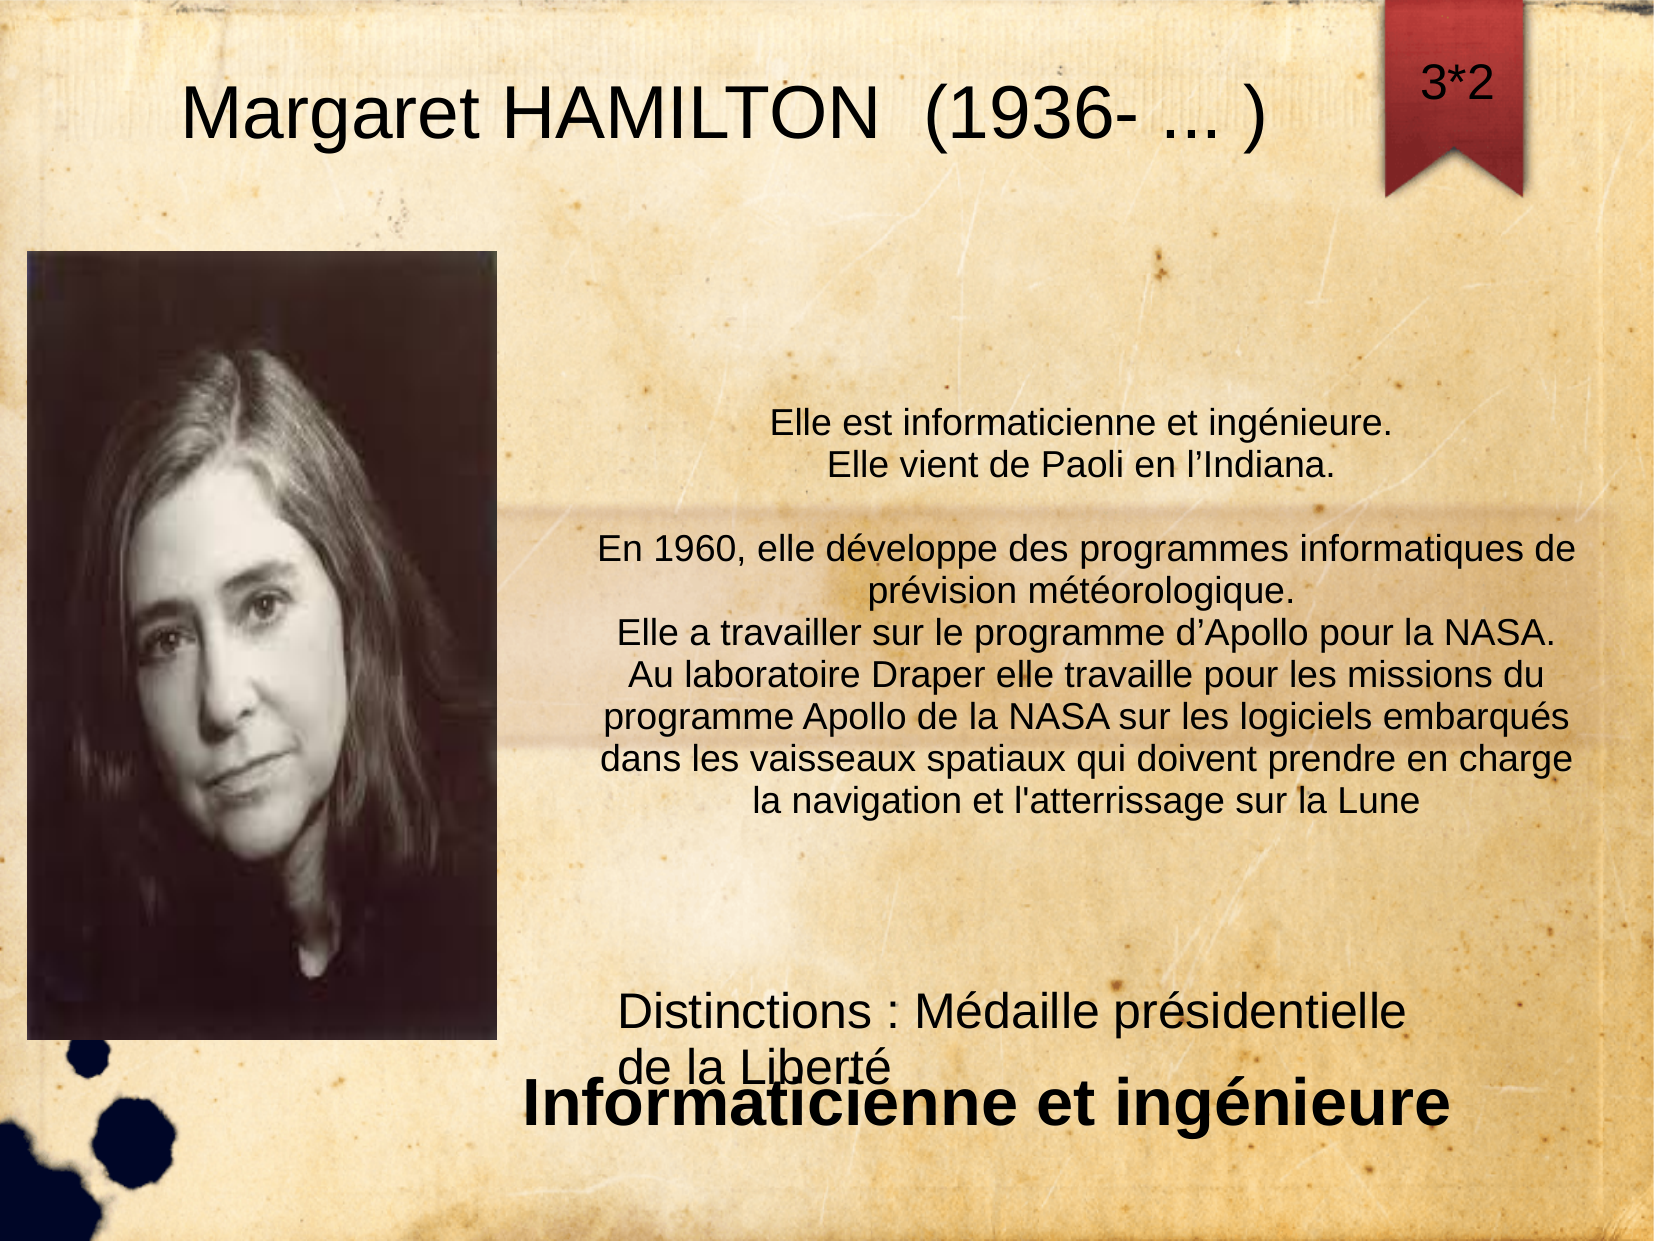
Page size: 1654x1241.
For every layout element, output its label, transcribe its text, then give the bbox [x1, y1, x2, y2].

subtitle Elle est informaticienne et ingénieure. Elle vient de Paoli en l’Indiana. En 1960, elle développe des programmes informatiques de prévision météorologique. Elle a travailler sur le programme d’Apollo pour la NASA. Au laboratoire Draper elle travaille pour les missions du programme Apollo de la NASA sur les logiciels embarqués dans les vaisseaux spatiaux qui doivent prendre en charge la navigation et l'atterrissage sur la Lune [590, 220, 1583, 1050]
text_box Informaticienne et ingénieure [507, 1057, 1536, 1241]
picture [0, 0, 1654, 1241]
text_box Margaret HAMILTON (1936- ... ) [165, 62, 1359, 220]
text_box 3*2 [1405, 47, 1512, 124]
text_box Distinctions : Médaille présidentielle de la Liberté [602, 976, 1441, 1103]
